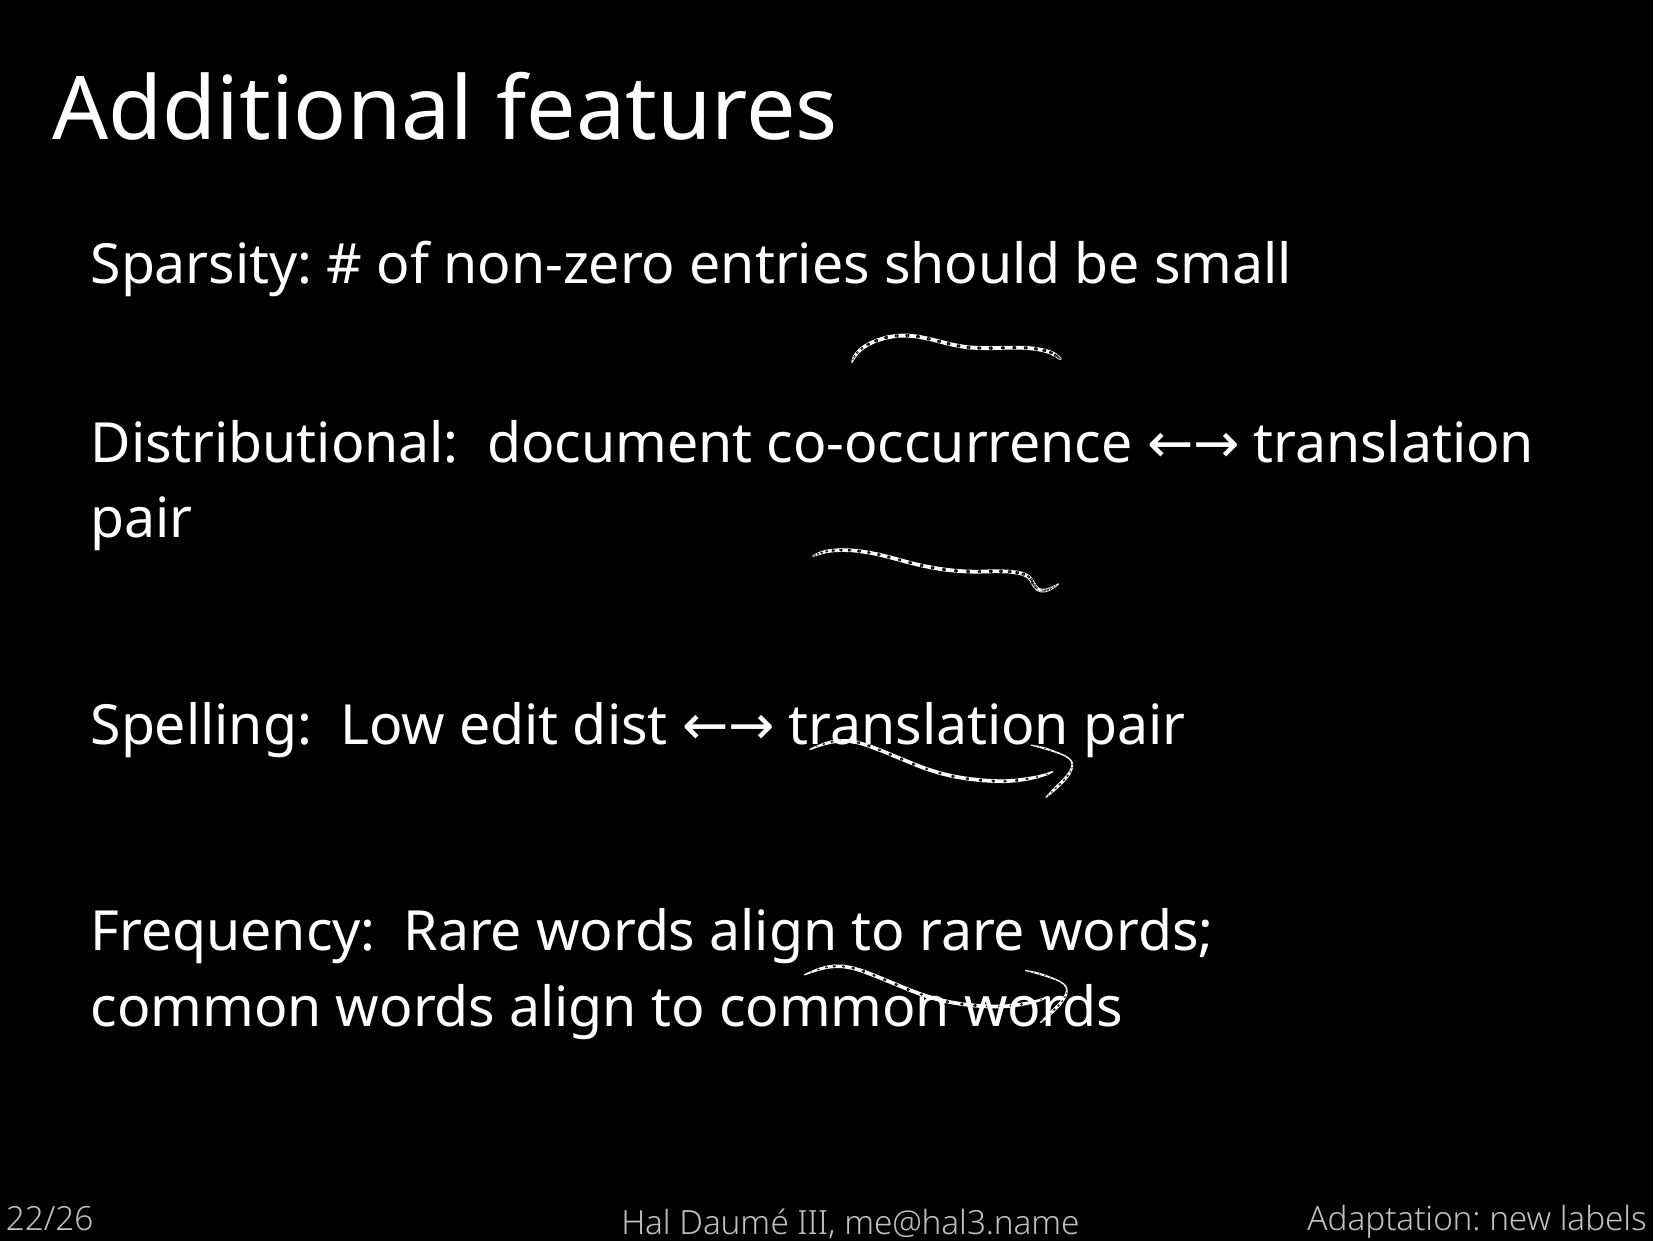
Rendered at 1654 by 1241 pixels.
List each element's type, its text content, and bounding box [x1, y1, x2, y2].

list Sparsity: # of non-zero entries should be small Distributional: document co-occurrence ←→ translation pair Spelling: Low edit dist ←→ translation pair Frequency: Rare words align to rare words; common words align to common words [37, 225, 1613, 1044]
title Additional features [37, 37, 1613, 173]
